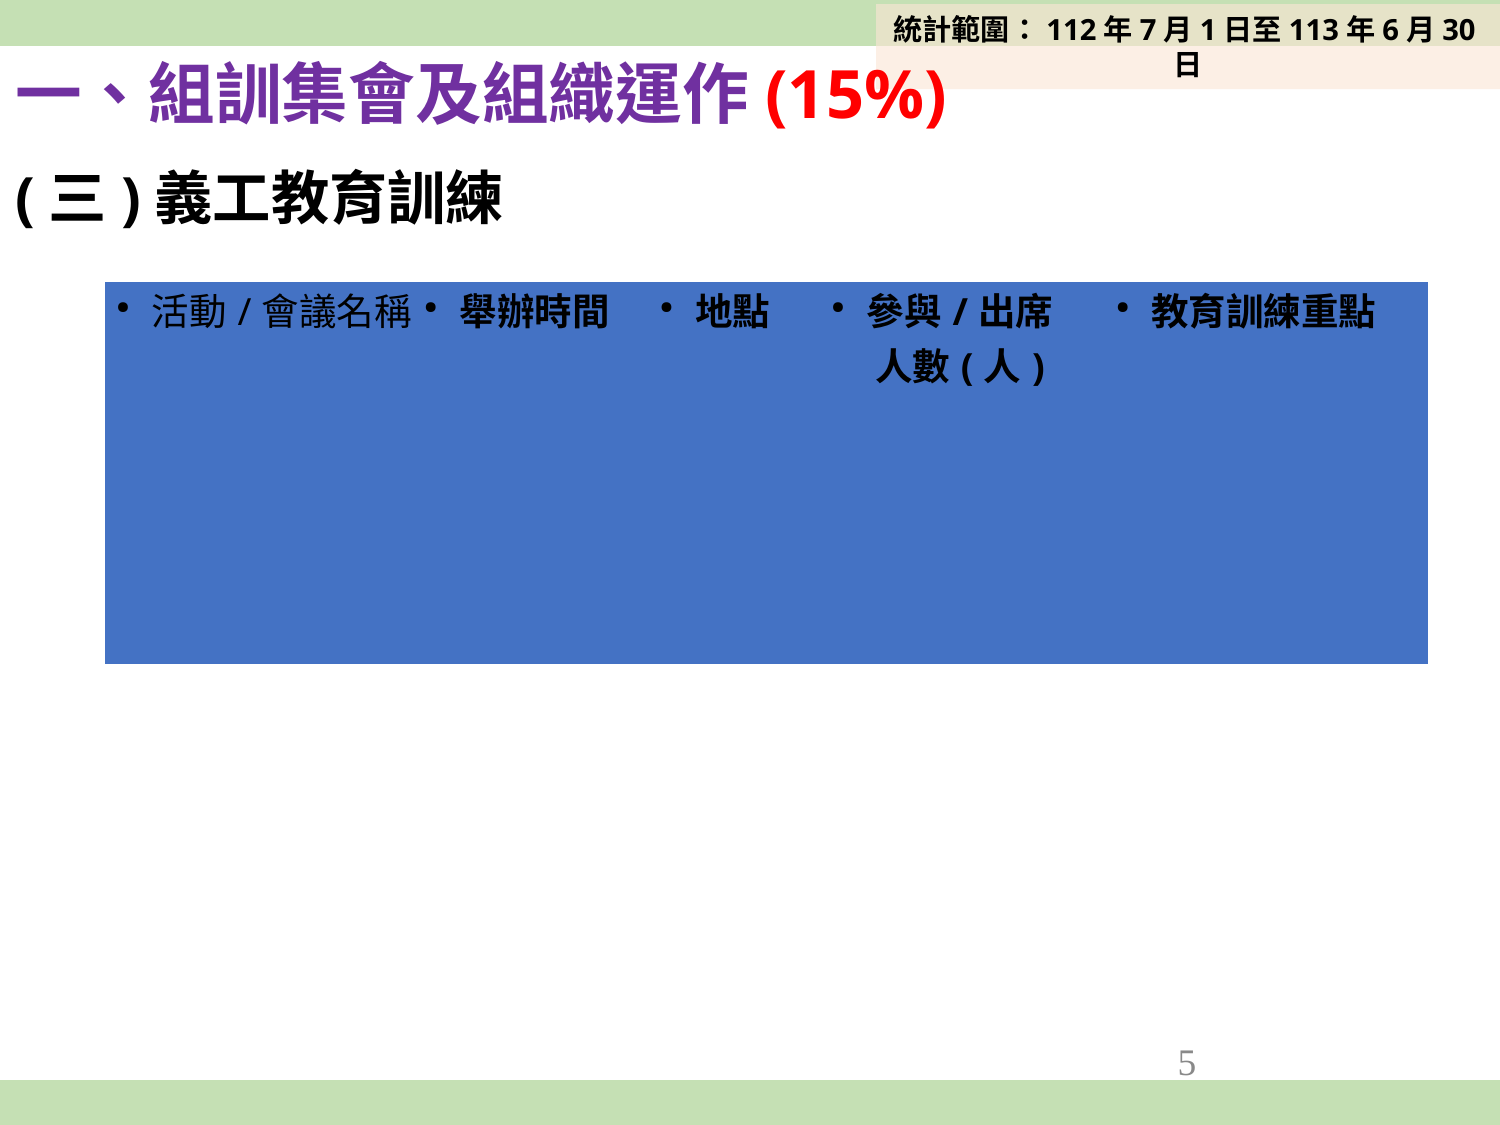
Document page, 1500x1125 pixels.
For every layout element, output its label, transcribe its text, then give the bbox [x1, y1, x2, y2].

table_cell [423, 528, 610, 596]
table_header 教育訓練重點 [1064, 282, 1428, 391]
text_box 5 [1162, 1030, 1500, 1091]
table_cell [610, 391, 820, 459]
table_cell [610, 459, 820, 528]
table_header 地點 [610, 282, 820, 391]
table_cell [423, 596, 610, 664]
table_cell [1064, 528, 1428, 596]
table_cell [820, 459, 1064, 528]
table_cell [105, 528, 423, 596]
table_cell [423, 459, 610, 528]
table_header 舉辦時間 [423, 282, 610, 391]
table_cell [610, 528, 820, 596]
table_cell [820, 391, 1064, 459]
table_cell [105, 459, 423, 528]
text_box (三)義工教育訓練 [0, 154, 814, 240]
table_header 活動/會議名稱 [105, 282, 423, 391]
table_cell [1064, 459, 1428, 528]
table_cell [820, 528, 1064, 596]
text_box 一、組訓集會及組織運作(15%) [0, 53, 1062, 161]
table_cell [610, 596, 820, 664]
table_header 參與/出席人數(人) [820, 282, 1064, 391]
table_cell [820, 596, 1064, 664]
table_cell [105, 596, 423, 664]
table_cell [1064, 596, 1428, 664]
table_cell [423, 391, 610, 459]
table_cell [1064, 391, 1428, 459]
table_cell [105, 391, 423, 459]
